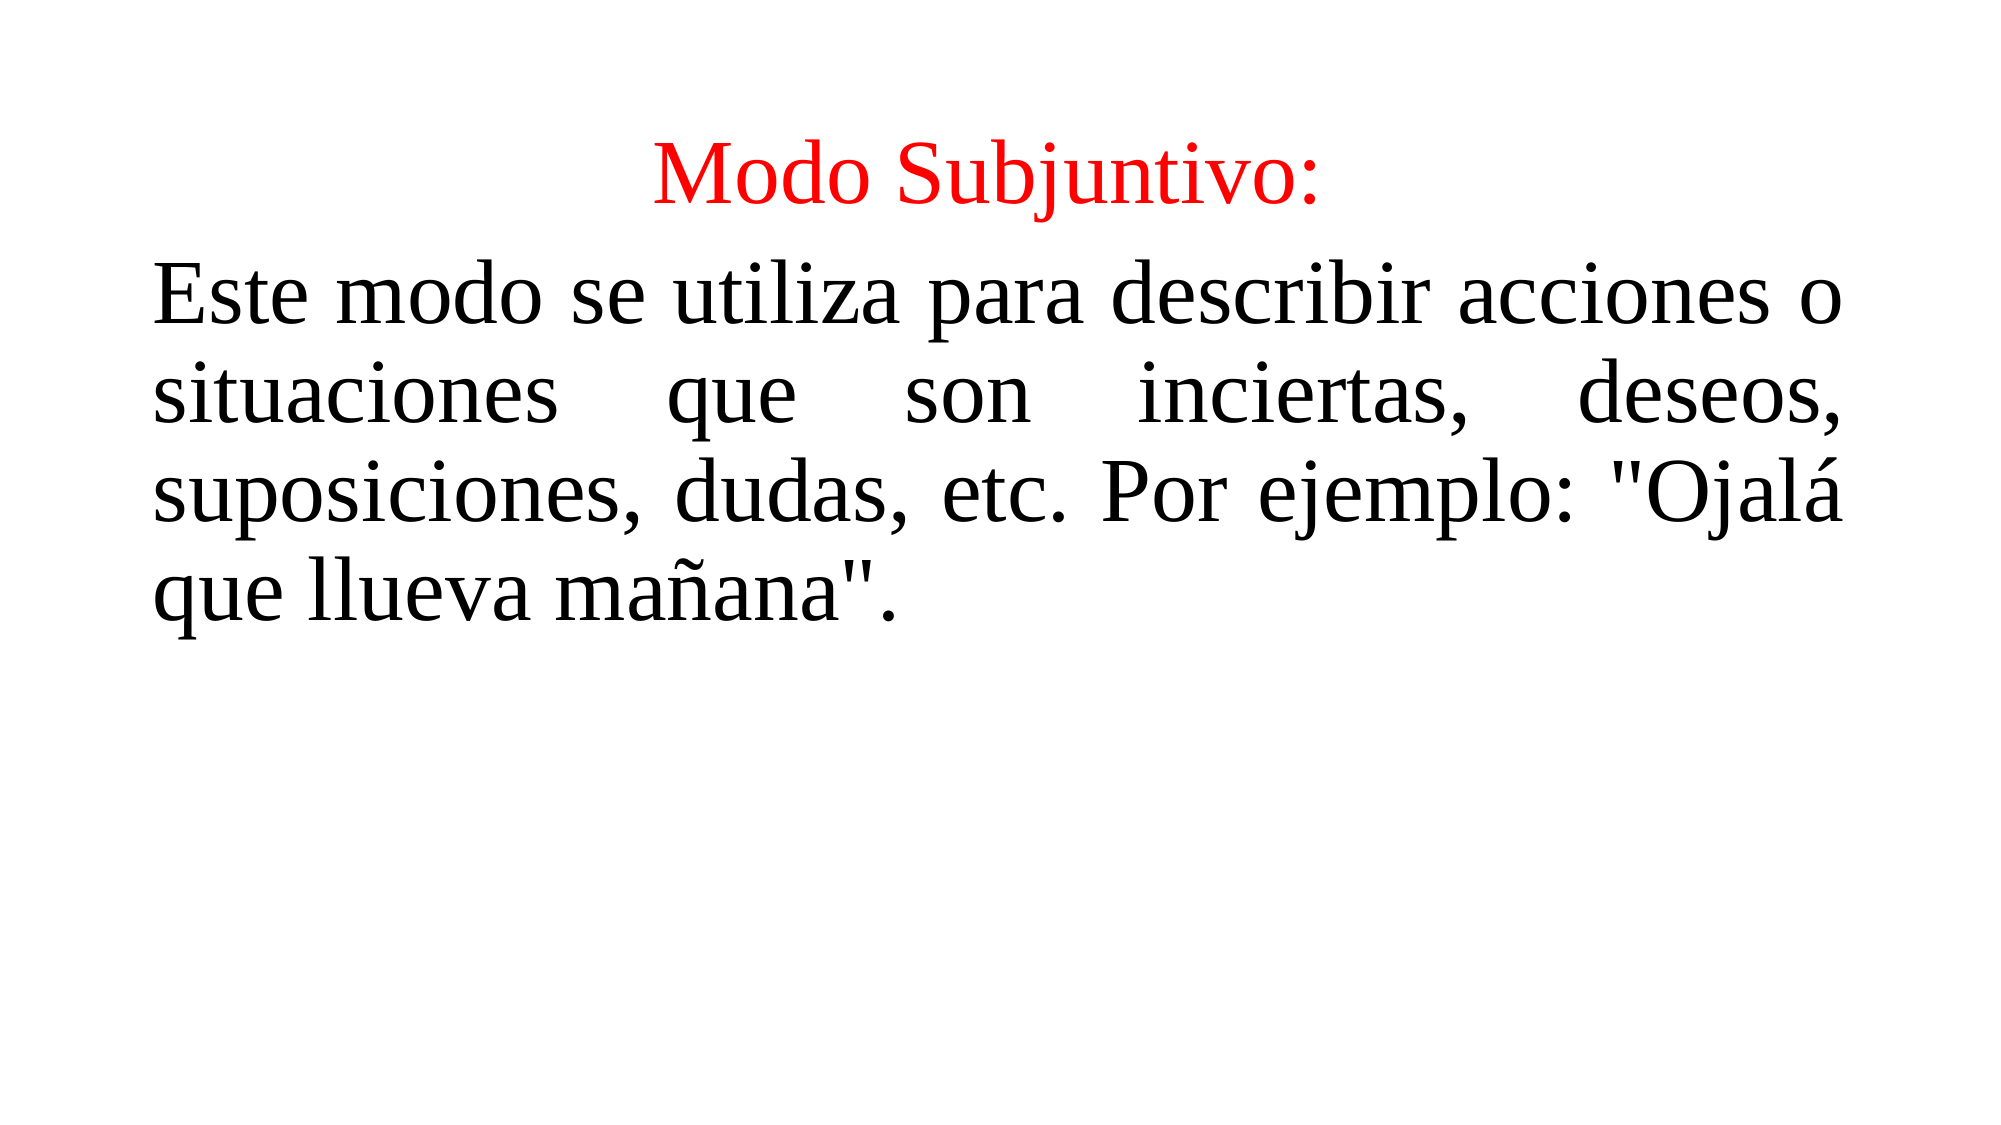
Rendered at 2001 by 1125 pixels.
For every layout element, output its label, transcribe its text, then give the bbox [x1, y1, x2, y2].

list Modo Subjuntivo: Este modo se utiliza para describir acciones o situaciones que son inciertas, deseos, suposiciones, dudas, etc. Por ejemplo: "Ojalá que llueva mañana". [137, 117, 1863, 1014]
